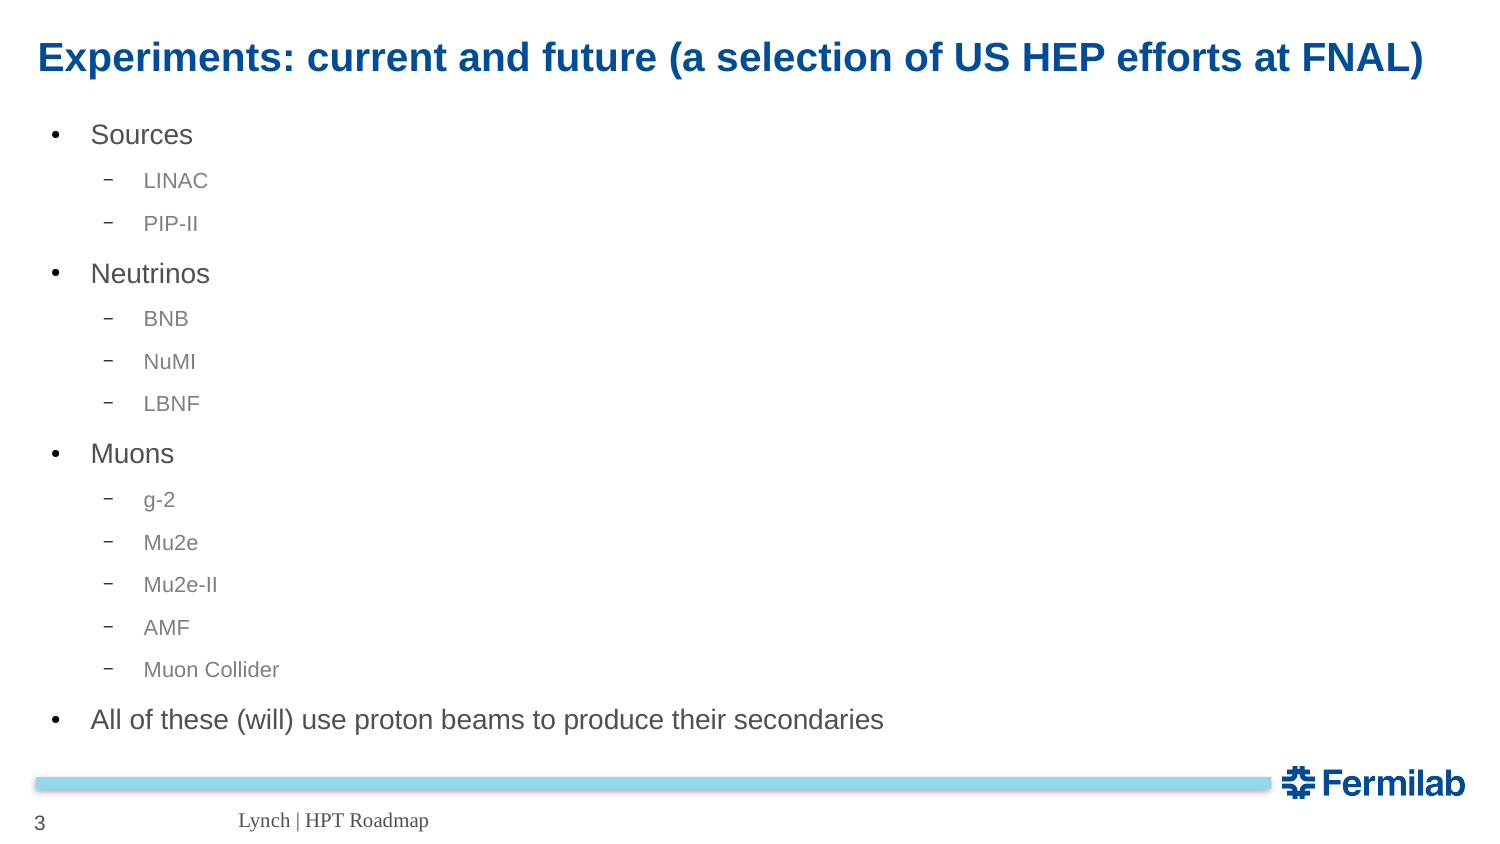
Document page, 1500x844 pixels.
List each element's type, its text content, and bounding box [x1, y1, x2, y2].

picture [1282, 766, 1465, 799]
list Sources LINAC PIP-II Neutrinos BNB NuMI LBNF Muons g-2 Mu2e Mu2e-II AMF Muon Collider All of these (will) use proton beams to produce their secondaries [37, 119, 1461, 742]
title Experiments: current and future (a selection of US HEP efforts at FNAL) [37, 30, 1463, 84]
